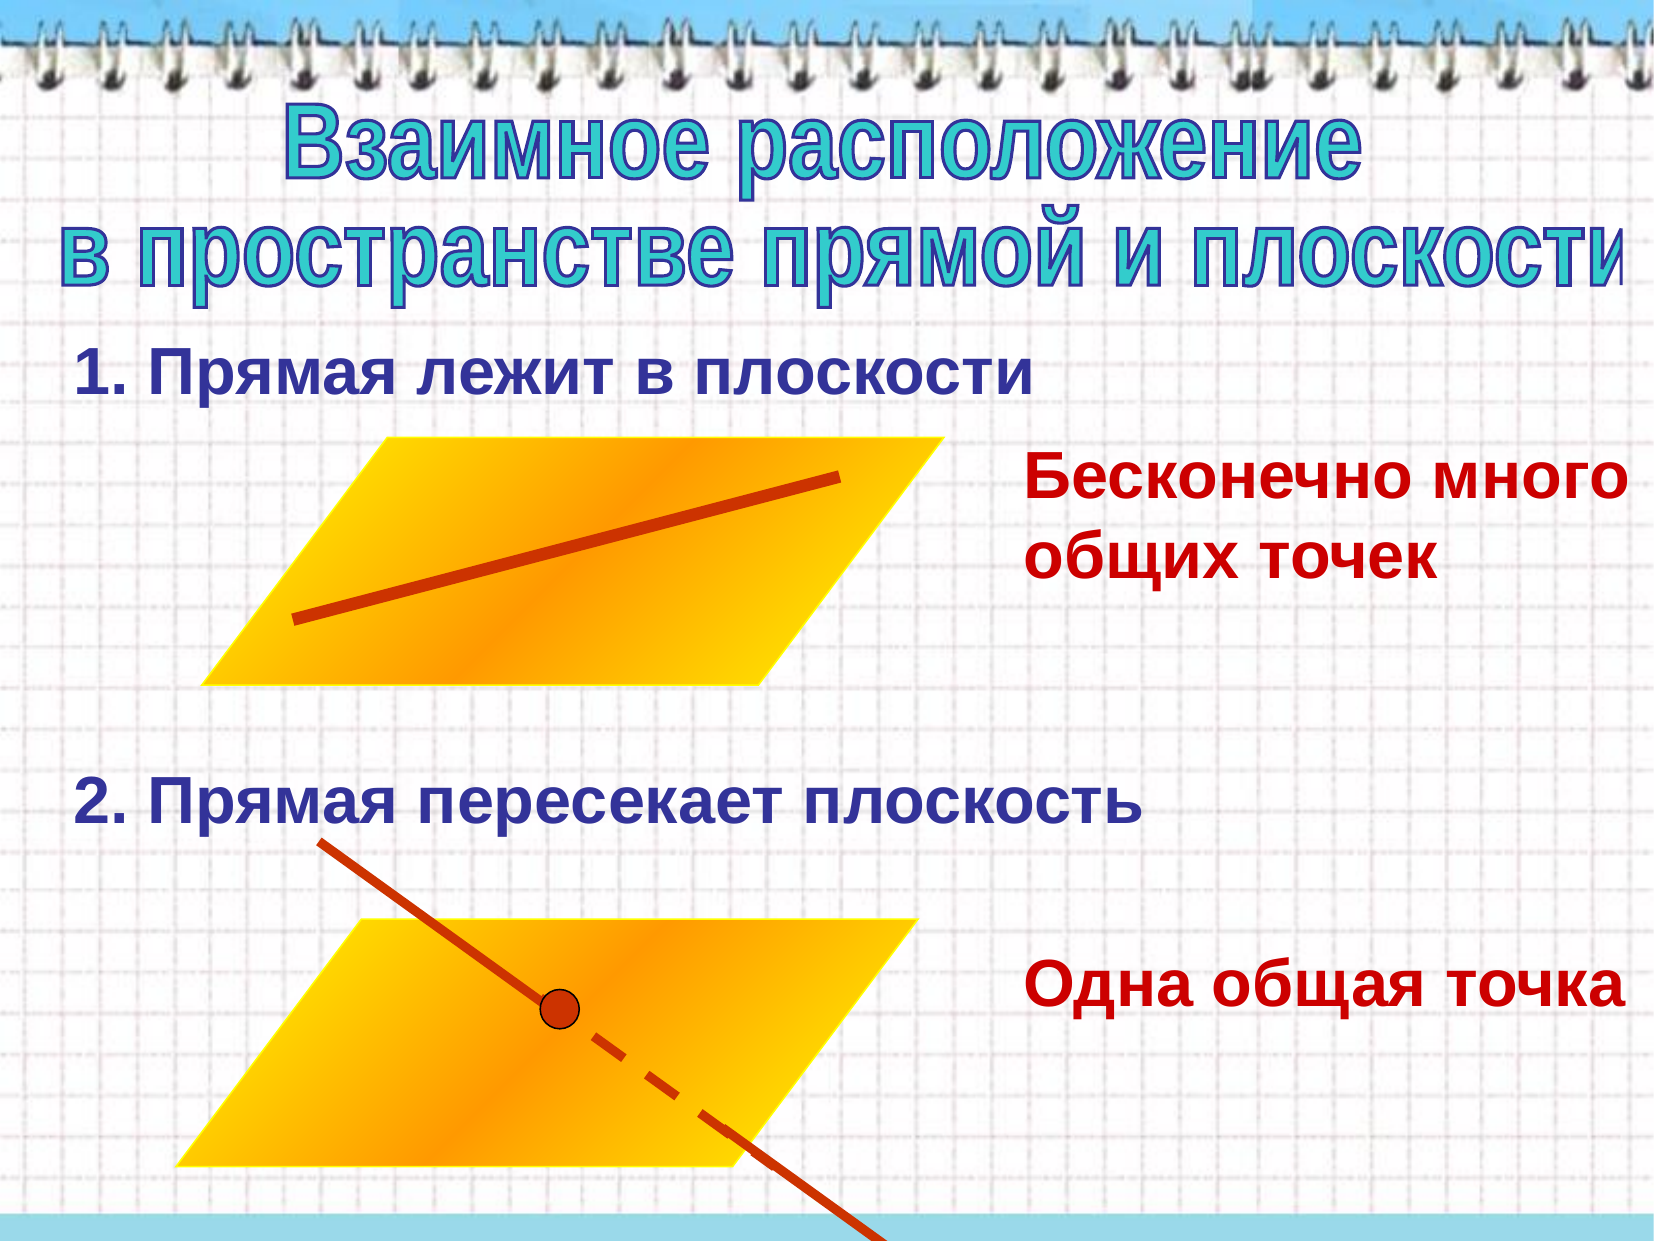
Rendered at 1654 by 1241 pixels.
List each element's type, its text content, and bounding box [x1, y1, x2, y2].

text_box Взаимное расположение в пространстве прямой и плоскости [790, 120, 838, 179]
text_box Взаимное расположение в пространстве прямой и плоскости [442, 121, 484, 178]
text_box Взаимное расположение в пространстве прямой и плоскости [942, 120, 989, 179]
text_box Бесконечно много общих точек [1008, 424, 1654, 600]
text_box Взаимное расположение в пространстве прямой и плоскости [921, 228, 975, 286]
text_box Взаимное расположение в пространстве прямой и плоскости [592, 228, 631, 286]
text_box Взаимное расположение в пространстве прямой и плоскости [245, 227, 292, 287]
text_box 1. Прямая лежит в плоскости [58, 320, 1544, 416]
text_box Взаимное расположение в пространстве прямой и плоскости [1161, 120, 1205, 179]
text_box Взаимное расположение в пространстве прямой и плоскости [817, 227, 863, 308]
text_box Взаимное расположение в пространстве прямой и плоскости [982, 227, 1030, 287]
text_box Взаимное расположение в пространстве прямой и плоскости [864, 228, 910, 286]
text_box Взаимное расположение в пространстве прямой и плоскости [544, 227, 588, 287]
text_box Взаимное расположение в пространстве прямой и плоскости [891, 121, 933, 178]
picture [0, 0, 1654, 1241]
text_box Взаимное расположение в пространстве прямой и плоскости [391, 227, 436, 308]
text_box Взаимное расположение в пространстве прямой и плоскости [1545, 228, 1584, 286]
text_box Взаимное расположение в пространстве прямой и плоскости [1213, 121, 1254, 178]
text_box [175, 919, 919, 1167]
text_box Взаимное расположение в пространстве прямой и плоскости [991, 121, 1040, 179]
text_box Взаимное расположение в пространстве прямой и плоскости [345, 228, 384, 286]
text_box Взаимное расположение в пространстве прямой и плоскости [496, 121, 549, 178]
text_box Взаимное расположение в пространстве прямой и плоскости [1353, 227, 1397, 287]
text_box Взаимное расположение в пространстве прямой и плоскости [1300, 227, 1348, 287]
text_box Взаимное расположение в пространстве прямой и плоскости [1039, 228, 1082, 286]
text_box Взаимное расположение в пространстве прямой и плоскости [1243, 228, 1293, 287]
text_box Взаимное расположение в пространстве прямой и плоскости [297, 227, 341, 287]
text_box Взаимное расположение в пространстве прямой и плоскости [765, 228, 806, 286]
text_box Взаимное расположение в пространстве прямой и плоскости [1497, 227, 1540, 287]
text_box Взаимное расположение в пространстве прямой и плоскости [1195, 228, 1237, 286]
text_box Взаимное расположение в пространстве прямой и плоскости [1317, 120, 1360, 179]
text_box Взаимное расположение в пространстве прямой и плоскости [62, 228, 108, 286]
text_box Взаимное расположение в пространстве прямой и плоскости [1404, 228, 1443, 286]
text_box Взаимное расположение в пространстве прямой и плоскости [560, 121, 602, 178]
text_box Взаимное расположение в пространстве прямой и плоскости [1266, 121, 1309, 178]
text_box Взаимное расположение в пространстве прямой и плоскости [1444, 227, 1492, 287]
text_box Взаимное расположение в пространстве прямой и плоскости [664, 120, 708, 179]
text_box Взаимное расположение в пространстве прямой и плоскости [840, 120, 884, 179]
text_box Взаимное расположение в пространстве прямой и плоскости [1048, 120, 1096, 179]
text_box Взаимное расположение в пространстве прямой и плоскости [287, 104, 341, 178]
text_box Одна общая точка [1008, 932, 1654, 1029]
text_box Взаимное расположение в пространстве прямой и плоскости [442, 227, 489, 287]
text_box [201, 437, 944, 686]
text_box Взаимное расположение в пространстве прямой и плоскости [494, 228, 536, 286]
text_box Взаимное расположение в пространстве прямой и плоскости [611, 120, 658, 179]
text_box Взаимное расположение в пространстве прямой и плоскости [639, 228, 684, 286]
text_box 2. Прямая пересекает плоскость [58, 749, 1348, 845]
text_box Взаимное расположение в пространстве прямой и плоскости [1117, 228, 1160, 286]
text_box Взаимное расположение в пространстве прямой и плоскости [740, 120, 785, 201]
text_box Взаимное расположение в пространстве прямой и плоскости [689, 227, 732, 287]
text_box Взаимное расположение в пространстве прямой и плоскости [389, 120, 437, 179]
text_box Взаимное расположение в пространстве прямой и плоскости [1096, 121, 1161, 178]
text_box Взаимное расположение в пространстве прямой и плоскости [346, 120, 386, 179]
text_box Взаимное расположение в пространстве прямой и плоскости [193, 227, 239, 308]
text_box Взаимное расположение в пространстве прямой и плоскости [1591, 228, 1622, 286]
text_box Взаимное расположение в пространстве прямой и плоскости [141, 228, 182, 286]
